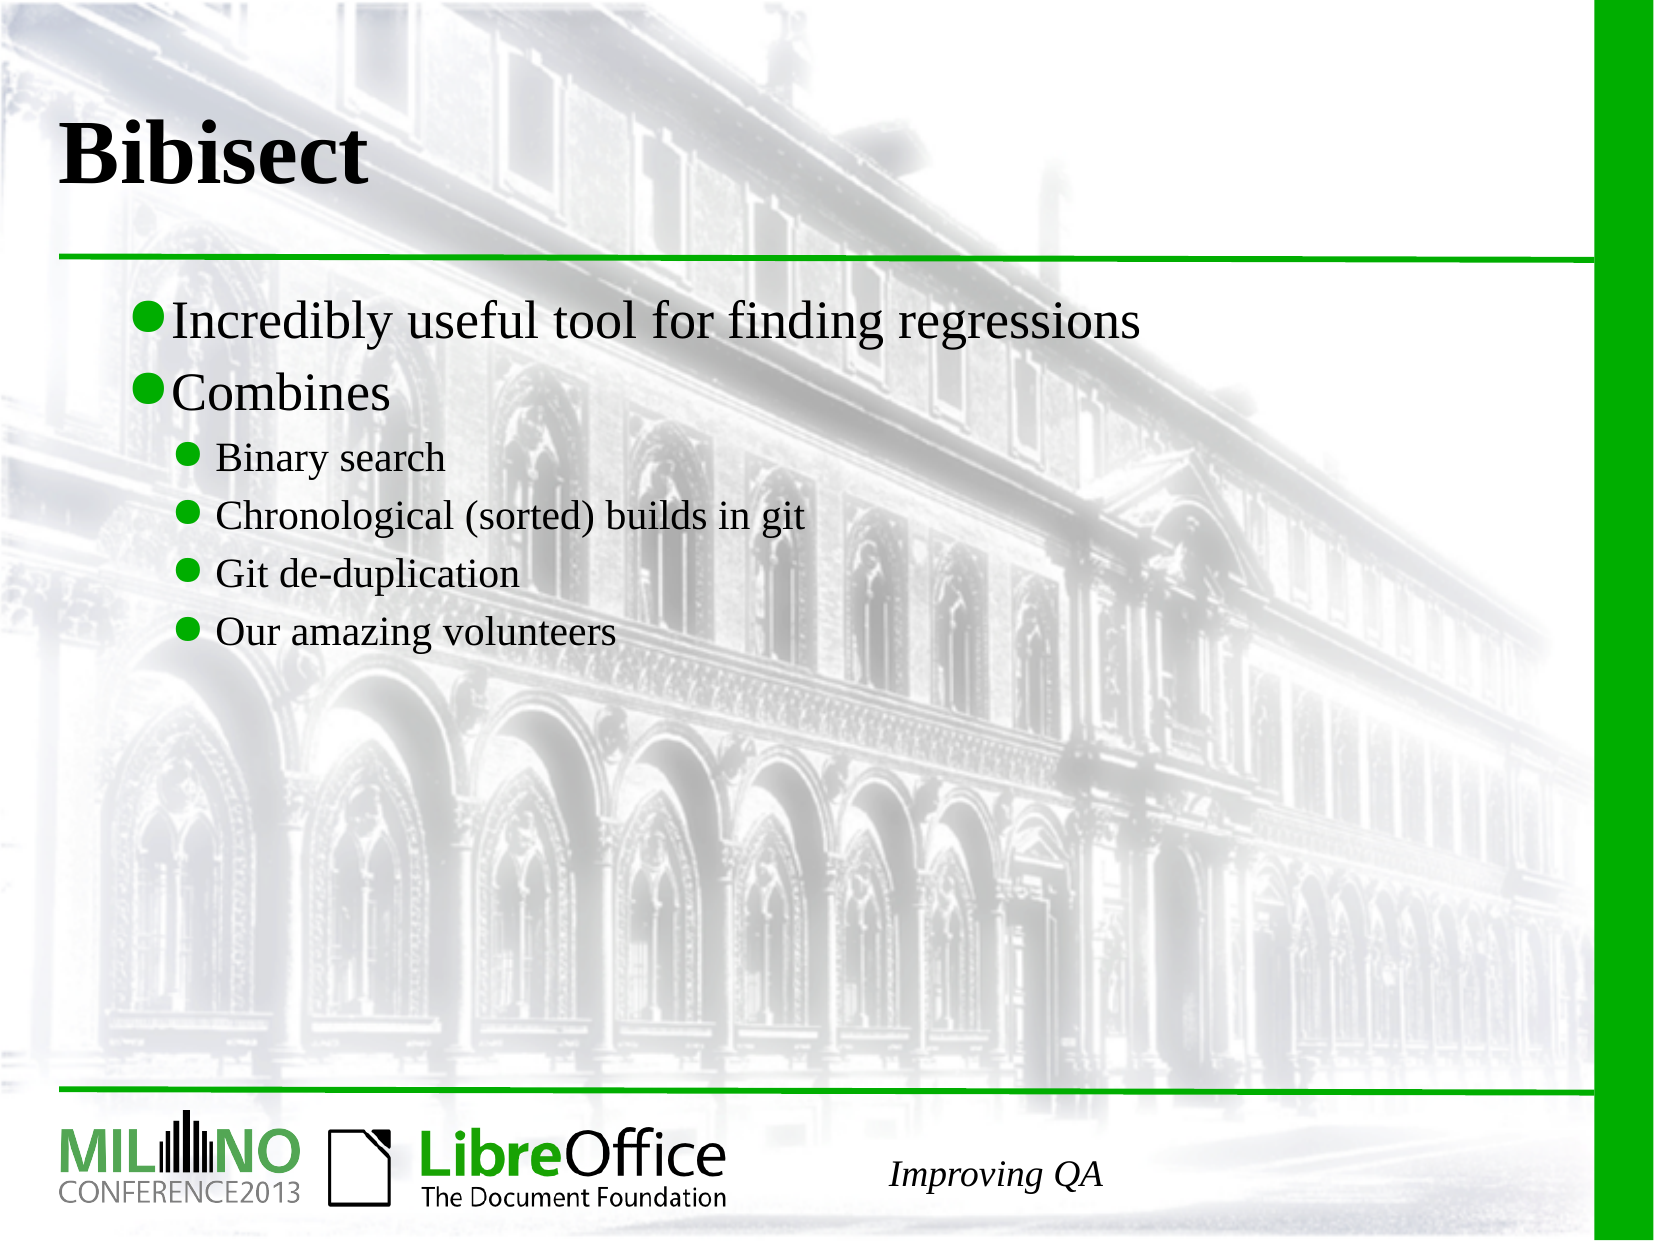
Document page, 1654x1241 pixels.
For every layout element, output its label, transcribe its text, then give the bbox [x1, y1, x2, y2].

list Incredibly useful tool for finding regressions Combines Binary search Chronological (sorted) builds in git Git de-duplication Our amazing volunteers [82, 290, 1538, 1010]
picture [0, 1, 1594, 1241]
title Bibisect [59, 49, 1548, 257]
